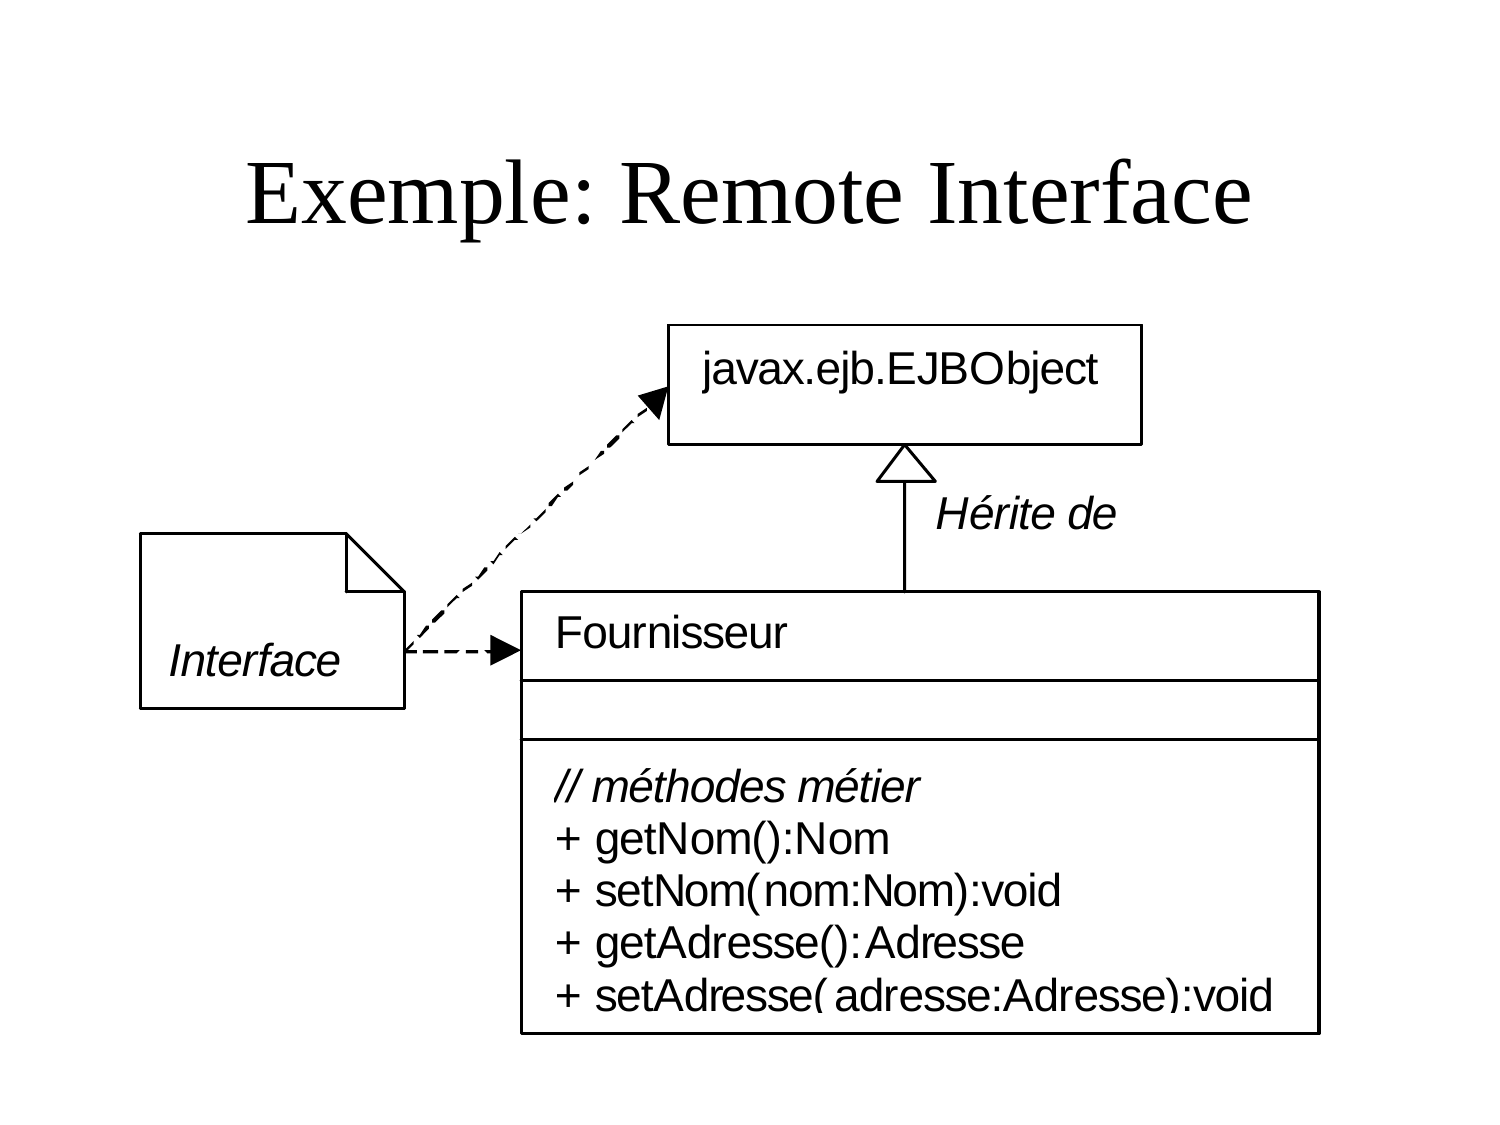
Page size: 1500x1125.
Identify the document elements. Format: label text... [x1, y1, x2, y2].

chart [137, 324, 1326, 1037]
title Exemple: Remote Interface [112, 99, 1388, 288]
